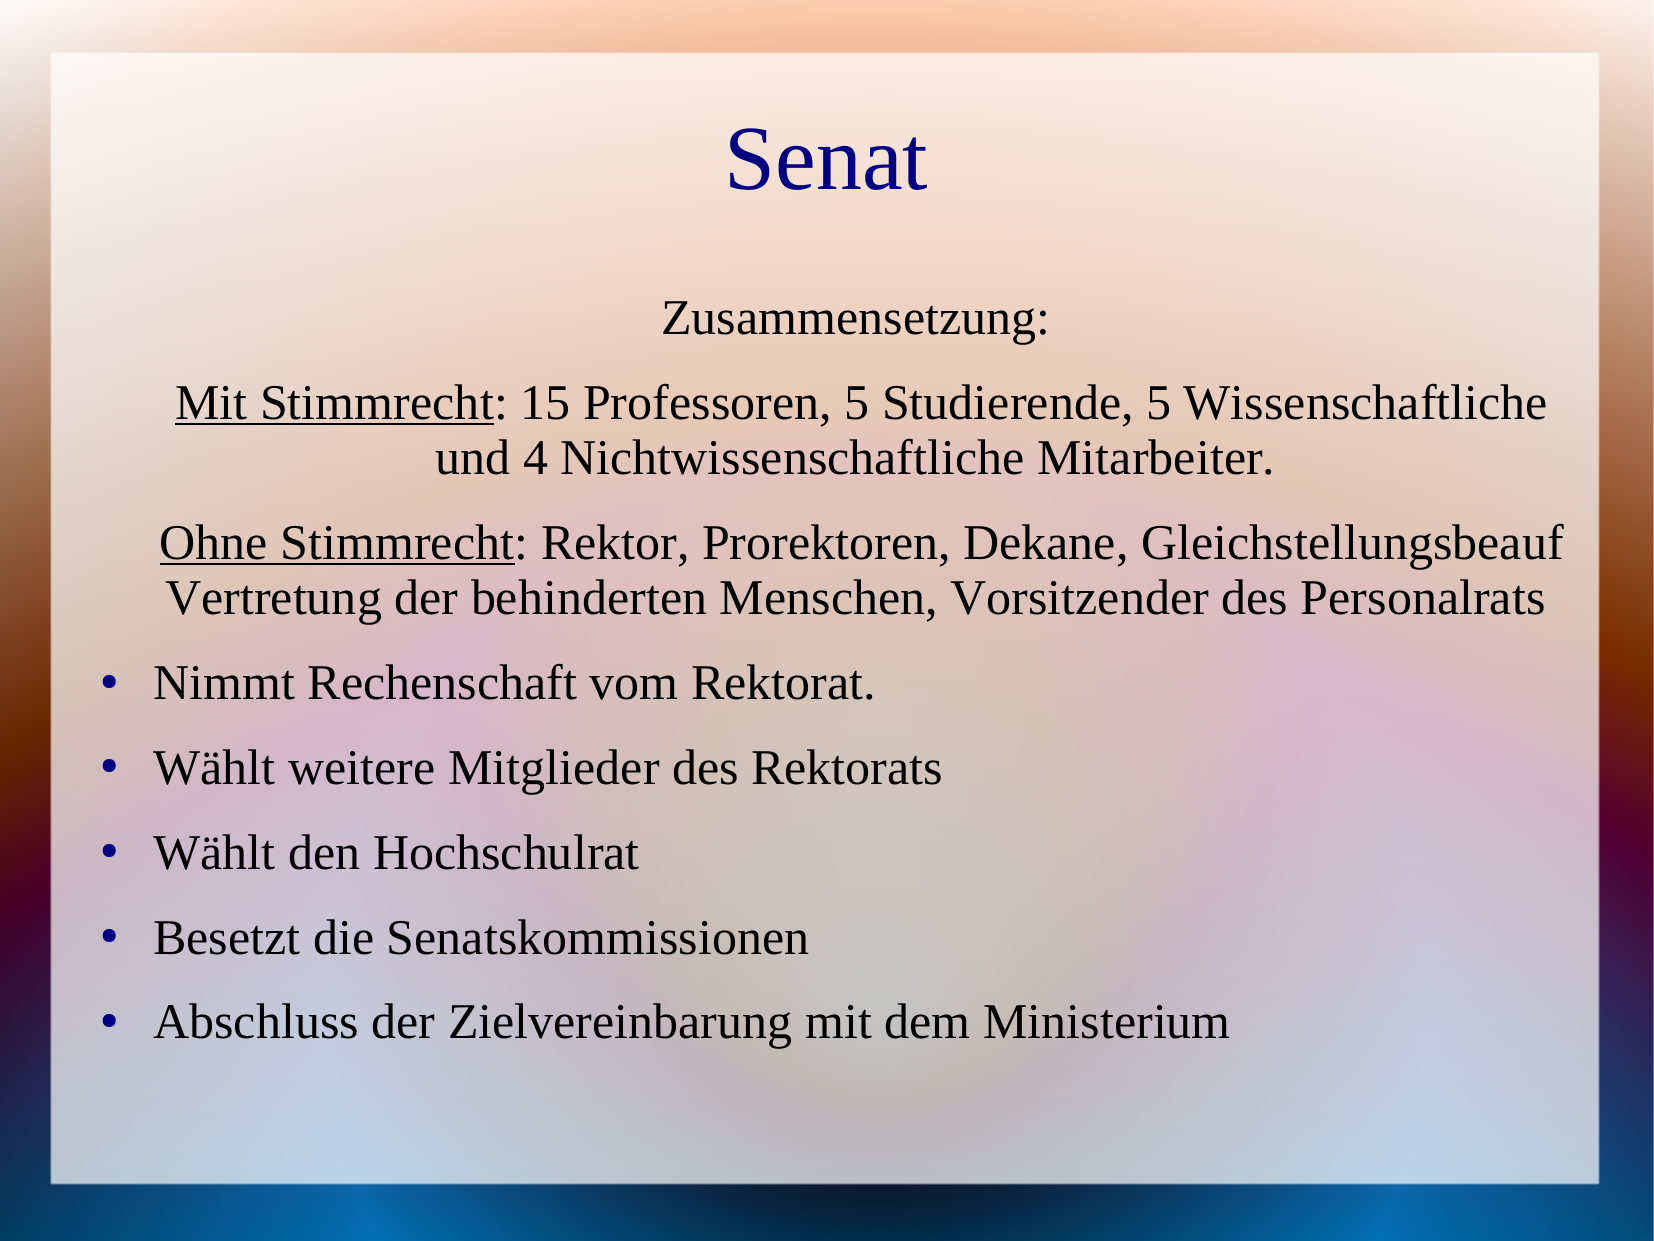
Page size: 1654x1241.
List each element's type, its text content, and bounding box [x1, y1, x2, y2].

picture [0, 0, 1654, 1241]
title Senat [82, 55, 1571, 263]
list Zusammensetzung: Mit Stimmrecht: 15 Professoren, 5 Studierende, 5 Wissenschaftliche und 4 Nichtwissenschaftliche Mitarbeiter. Ohne Stimmrecht: Rektor, Prorektoren, Dekane, Gleichstellungsbeauf Vertretung der behinderten Menschen, Vorsitzender des Personalrats Nimmt Rechenschaft vom Rektorat. Wählt weitere Mitglieder des Rektorats Wählt den Hochschulrat Besetzt die Senatskommissionen Abschluss der Zielvereinbarung mit dem Ministerium [82, 290, 1571, 1060]
